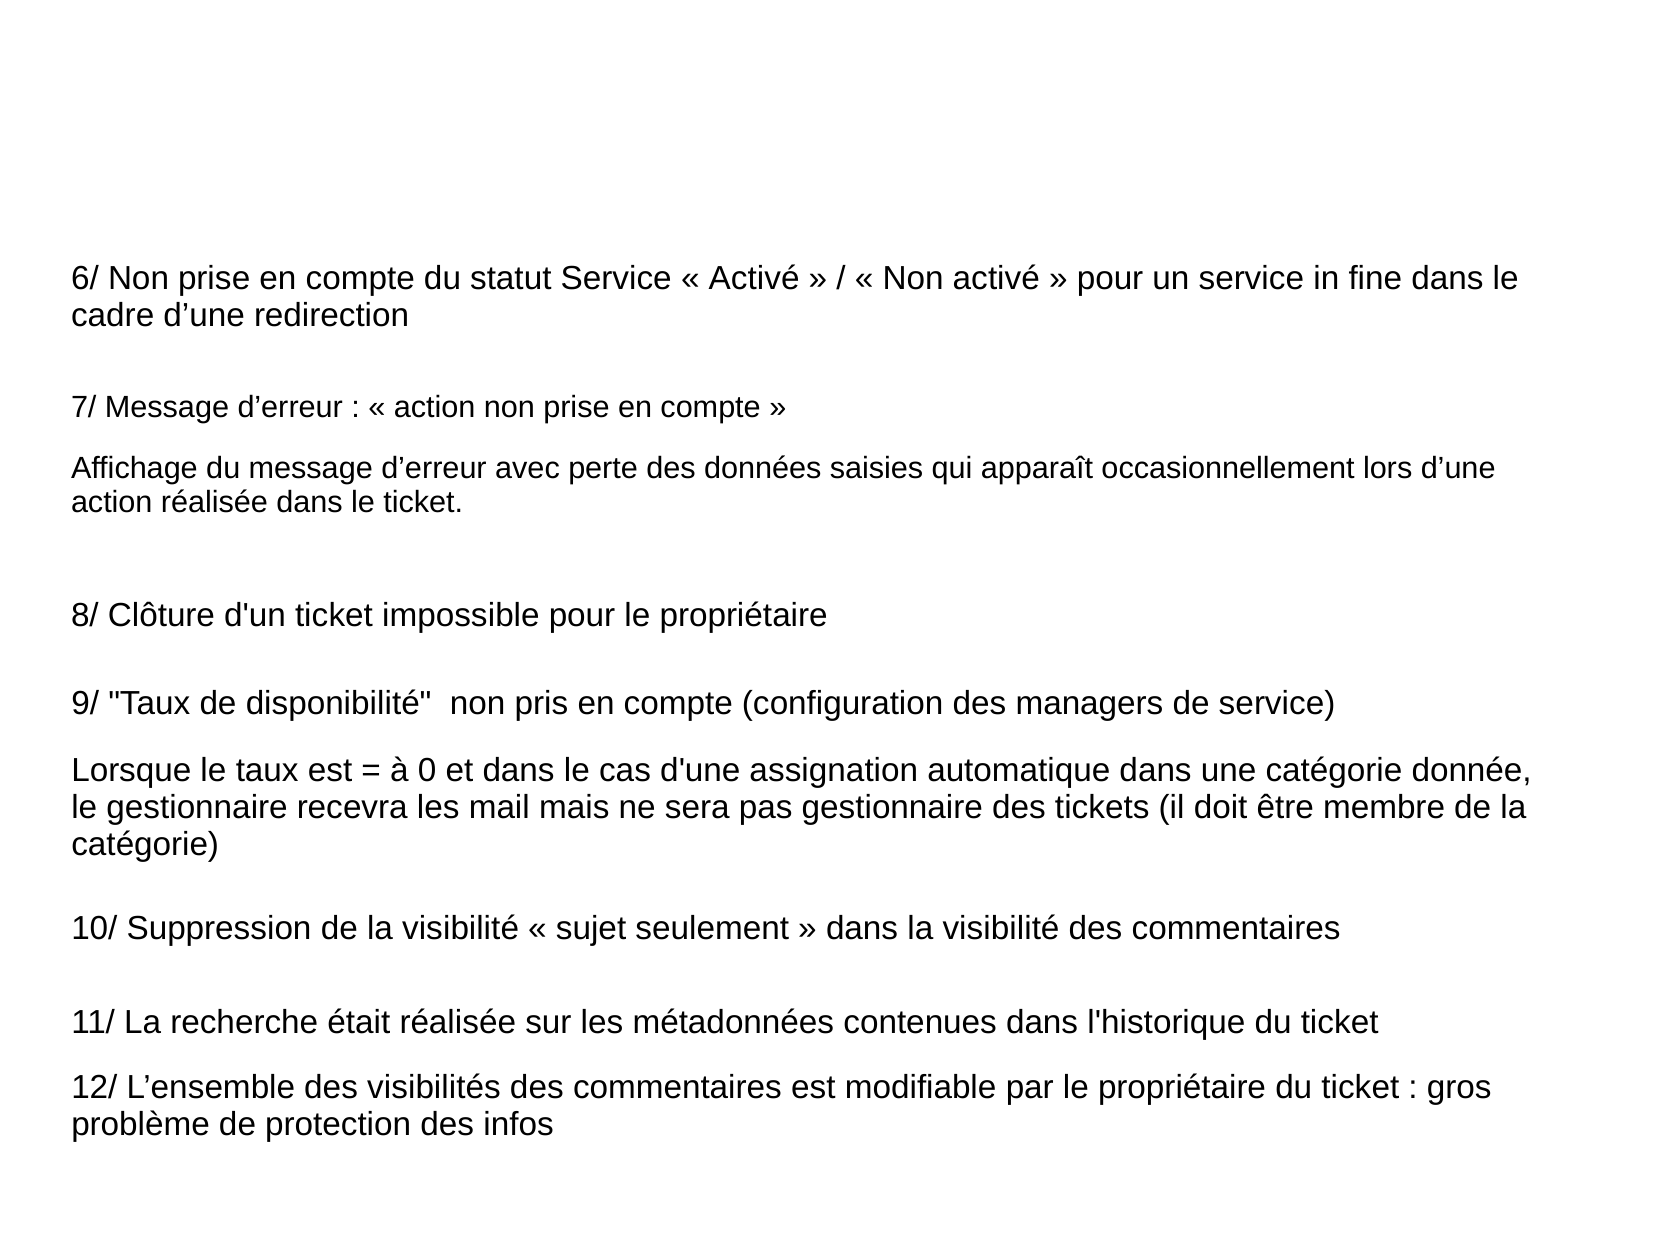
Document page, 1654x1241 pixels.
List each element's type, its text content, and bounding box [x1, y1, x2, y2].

list 11/ La recherche était réalisée sur les métadonnées contenues dans l'historique du ticket [71, 1003, 1560, 1063]
list 9/ "Taux de disponibilité" non pris en compte (configuration des managers de service) Lorsque le taux est = à 0 et dans le cas d'une assignation automatique dans une catégorie donnée, le gestionnaire recevra les mail mais ne sera pas gestionnaire des tickets (il doit être membre de la catégorie) [71, 685, 1560, 880]
list 6/ Non prise en compte du statut Service « Activé » / « Non activé » pour un service in fine dans le cadre d’une redirection [70, 259, 1560, 390]
list 12/ L’ensemble des visibilités des commentaires est modifiable par le propriétaire du ticket : gros problème de protection des infos [71, 1068, 1560, 1158]
list 7/ Message d’erreur : « action non prise en compte » Affichage du message d’erreur avec perte des données saisies qui apparaît occasionnellement lors d’une action réalisée dans le ticket. [71, 389, 1560, 520]
list 10/ Suppression de la visibilité « sujet seulement » dans la visibilité des commentaires [71, 909, 1560, 1003]
list 8/ Clôture d'un ticket impossible pour le propriétaire [71, 596, 1560, 685]
